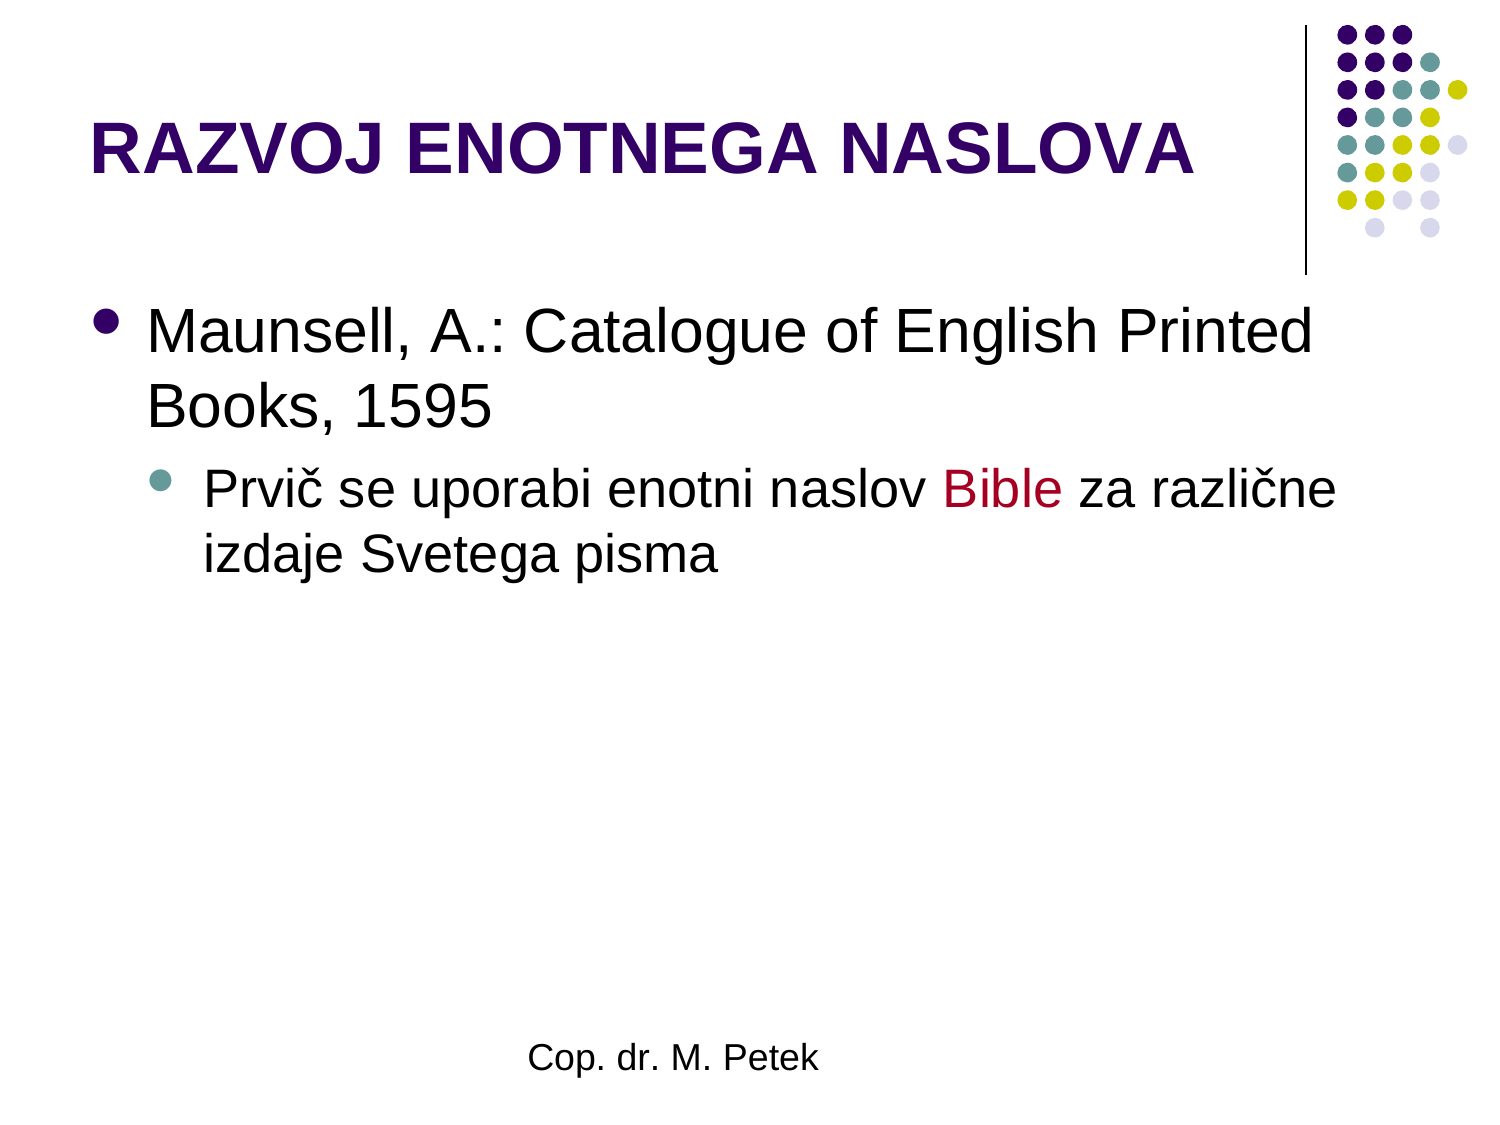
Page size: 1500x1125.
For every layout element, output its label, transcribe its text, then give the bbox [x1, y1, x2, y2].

title RAZVOJ ENOTNEGA NASLOVA [74, 19, 1313, 197]
list Maunsell, A.: Catalogue of English Printed Books, 1595 Prvič se uporabi enotni naslov Bible za različne izdaje Svetega pisma [75, 282, 1426, 1006]
